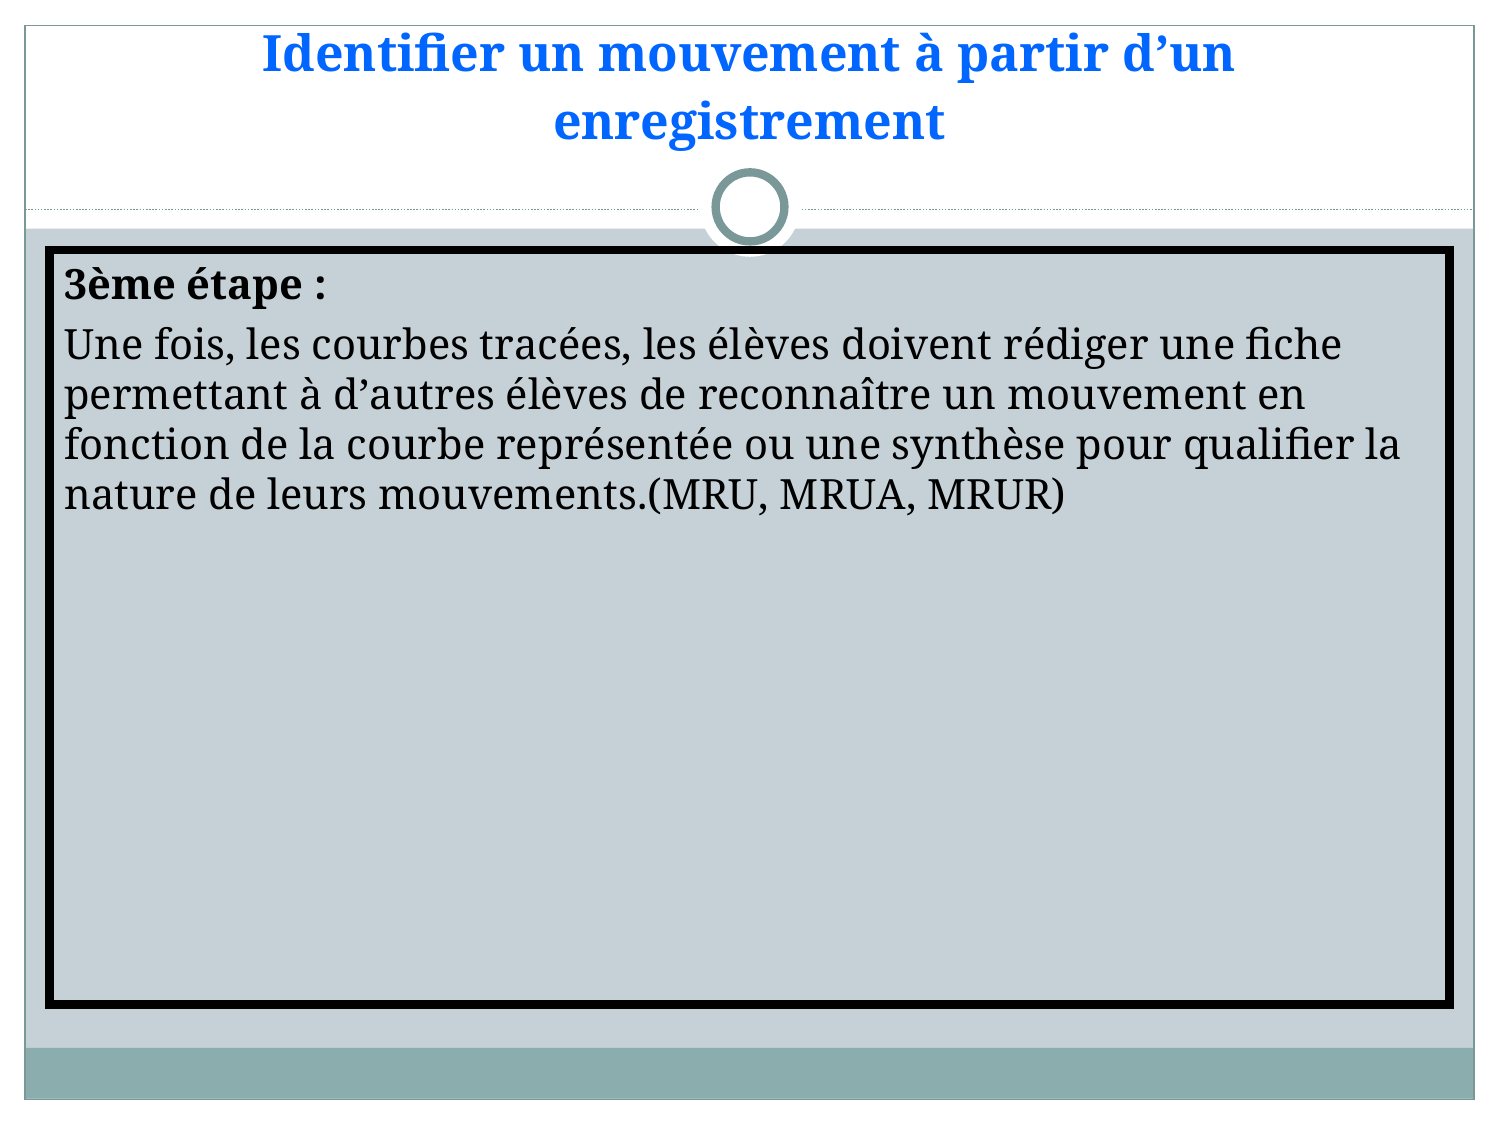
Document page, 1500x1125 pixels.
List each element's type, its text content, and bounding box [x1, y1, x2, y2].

title Identifier un mouvement à partir d’un enregistrement [49, 26, 1450, 162]
table_header 3ème étape : Une fois, les courbes tracées, les élèves doivent rédiger une fiche permettant à d’autres élèves de reconnaître un mouvement en fonction de la courbe représentée ou une synthèse pour qualifier la nature de leurs mouvements.(MRU, MRUA, MRUR) [54, 254, 1445, 1000]
